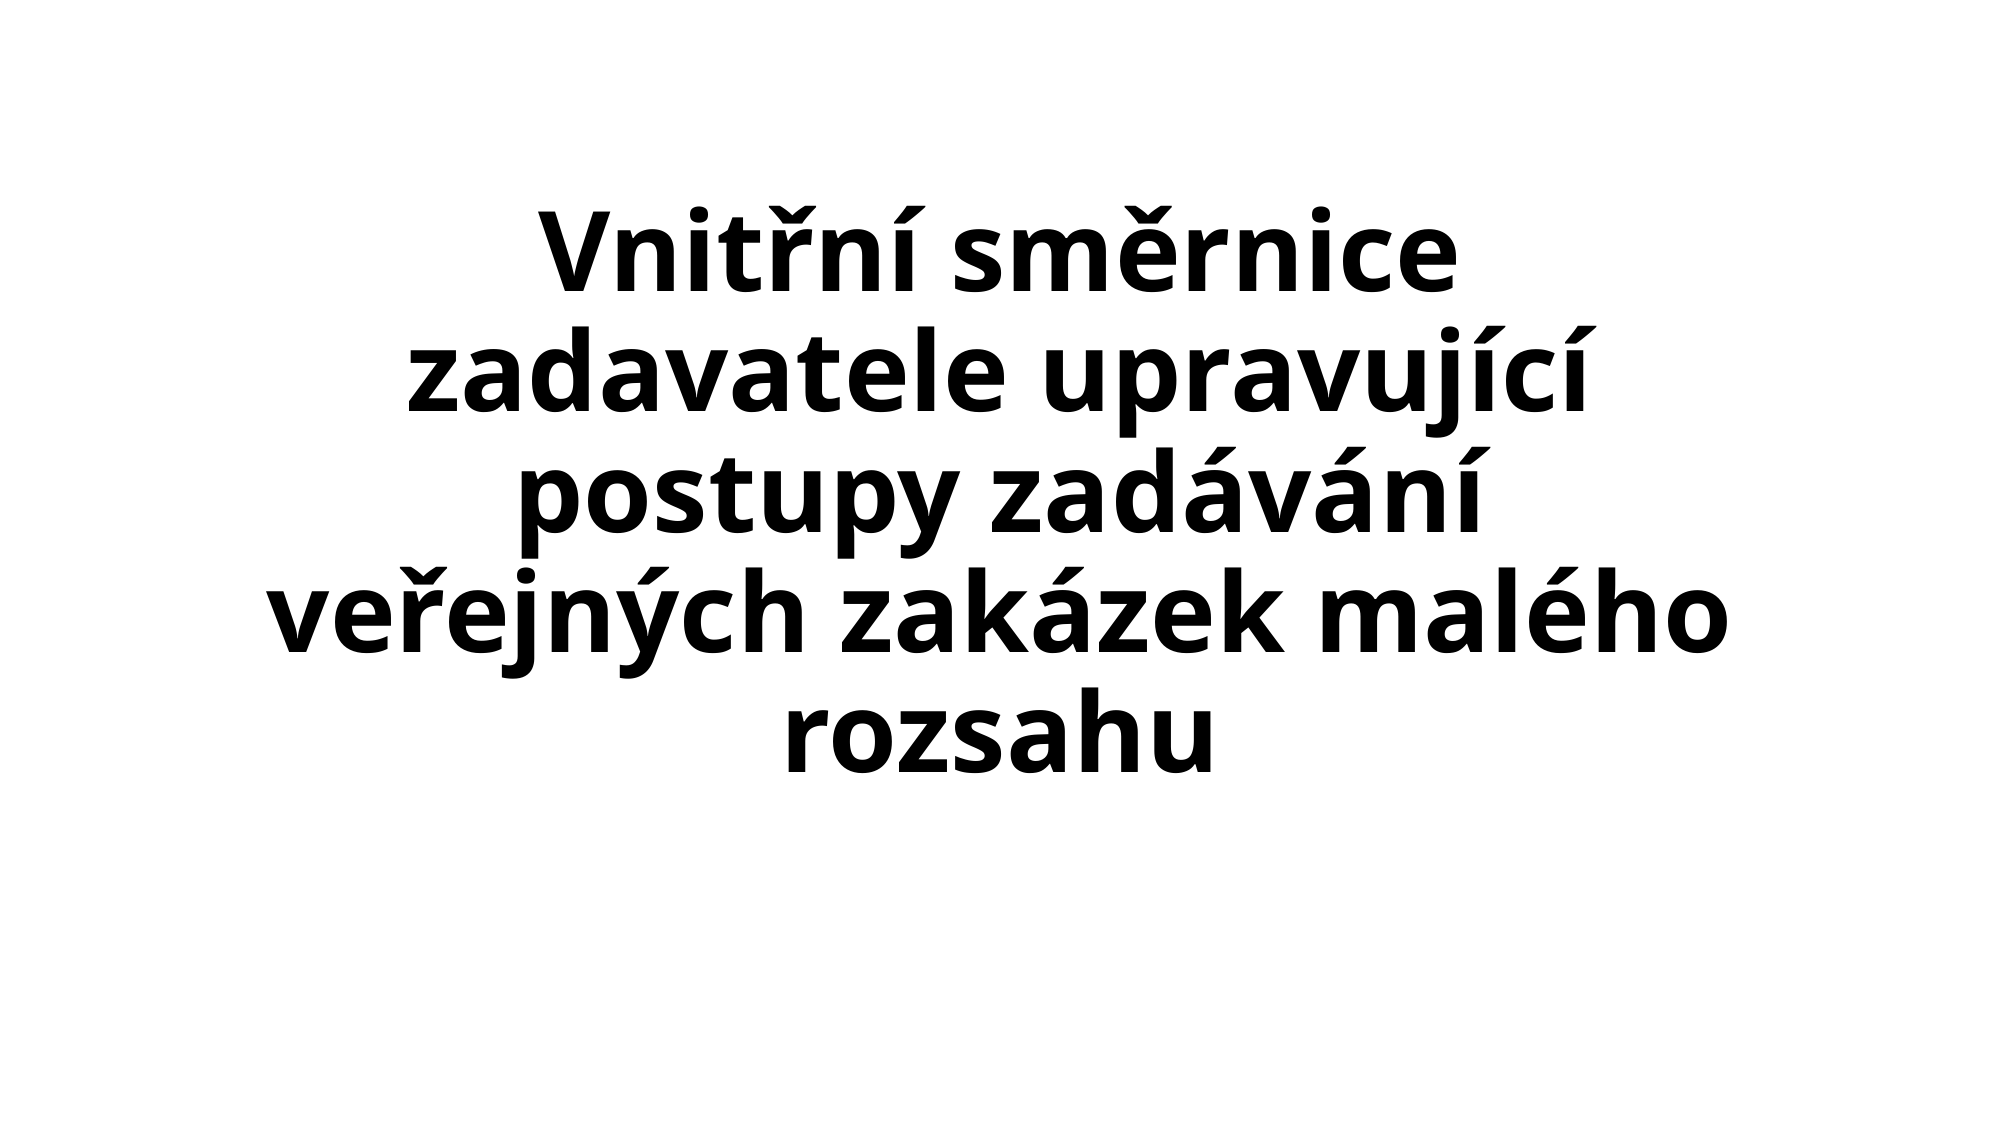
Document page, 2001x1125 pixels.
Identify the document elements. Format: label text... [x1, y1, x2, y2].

title Vnitřní směrnice zadavatele upravující postupy zadávání veřejných zakázek malého rozsahu [249, 184, 1750, 804]
